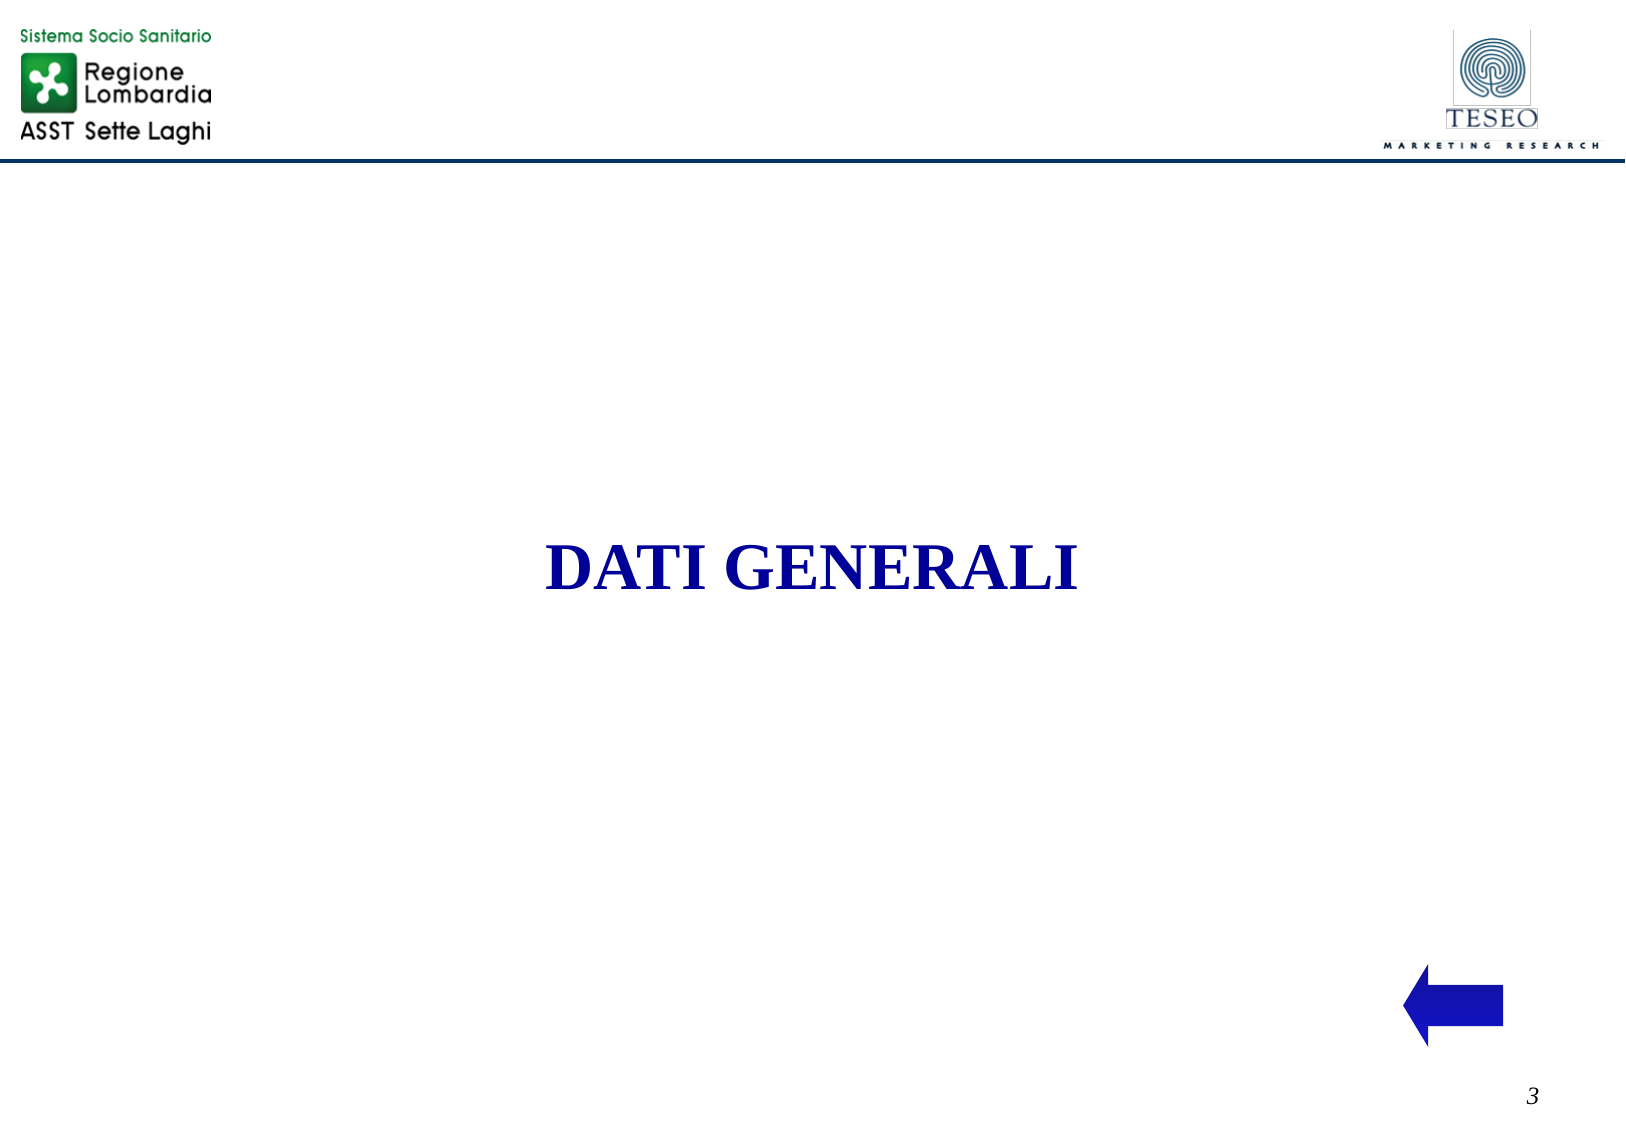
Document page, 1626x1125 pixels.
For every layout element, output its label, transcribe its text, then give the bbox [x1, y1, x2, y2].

text_box [1403, 964, 1504, 1047]
text_box DATI GENERALI [121, 469, 1504, 657]
picture [21, 26, 211, 148]
picture [1381, 30, 1604, 149]
